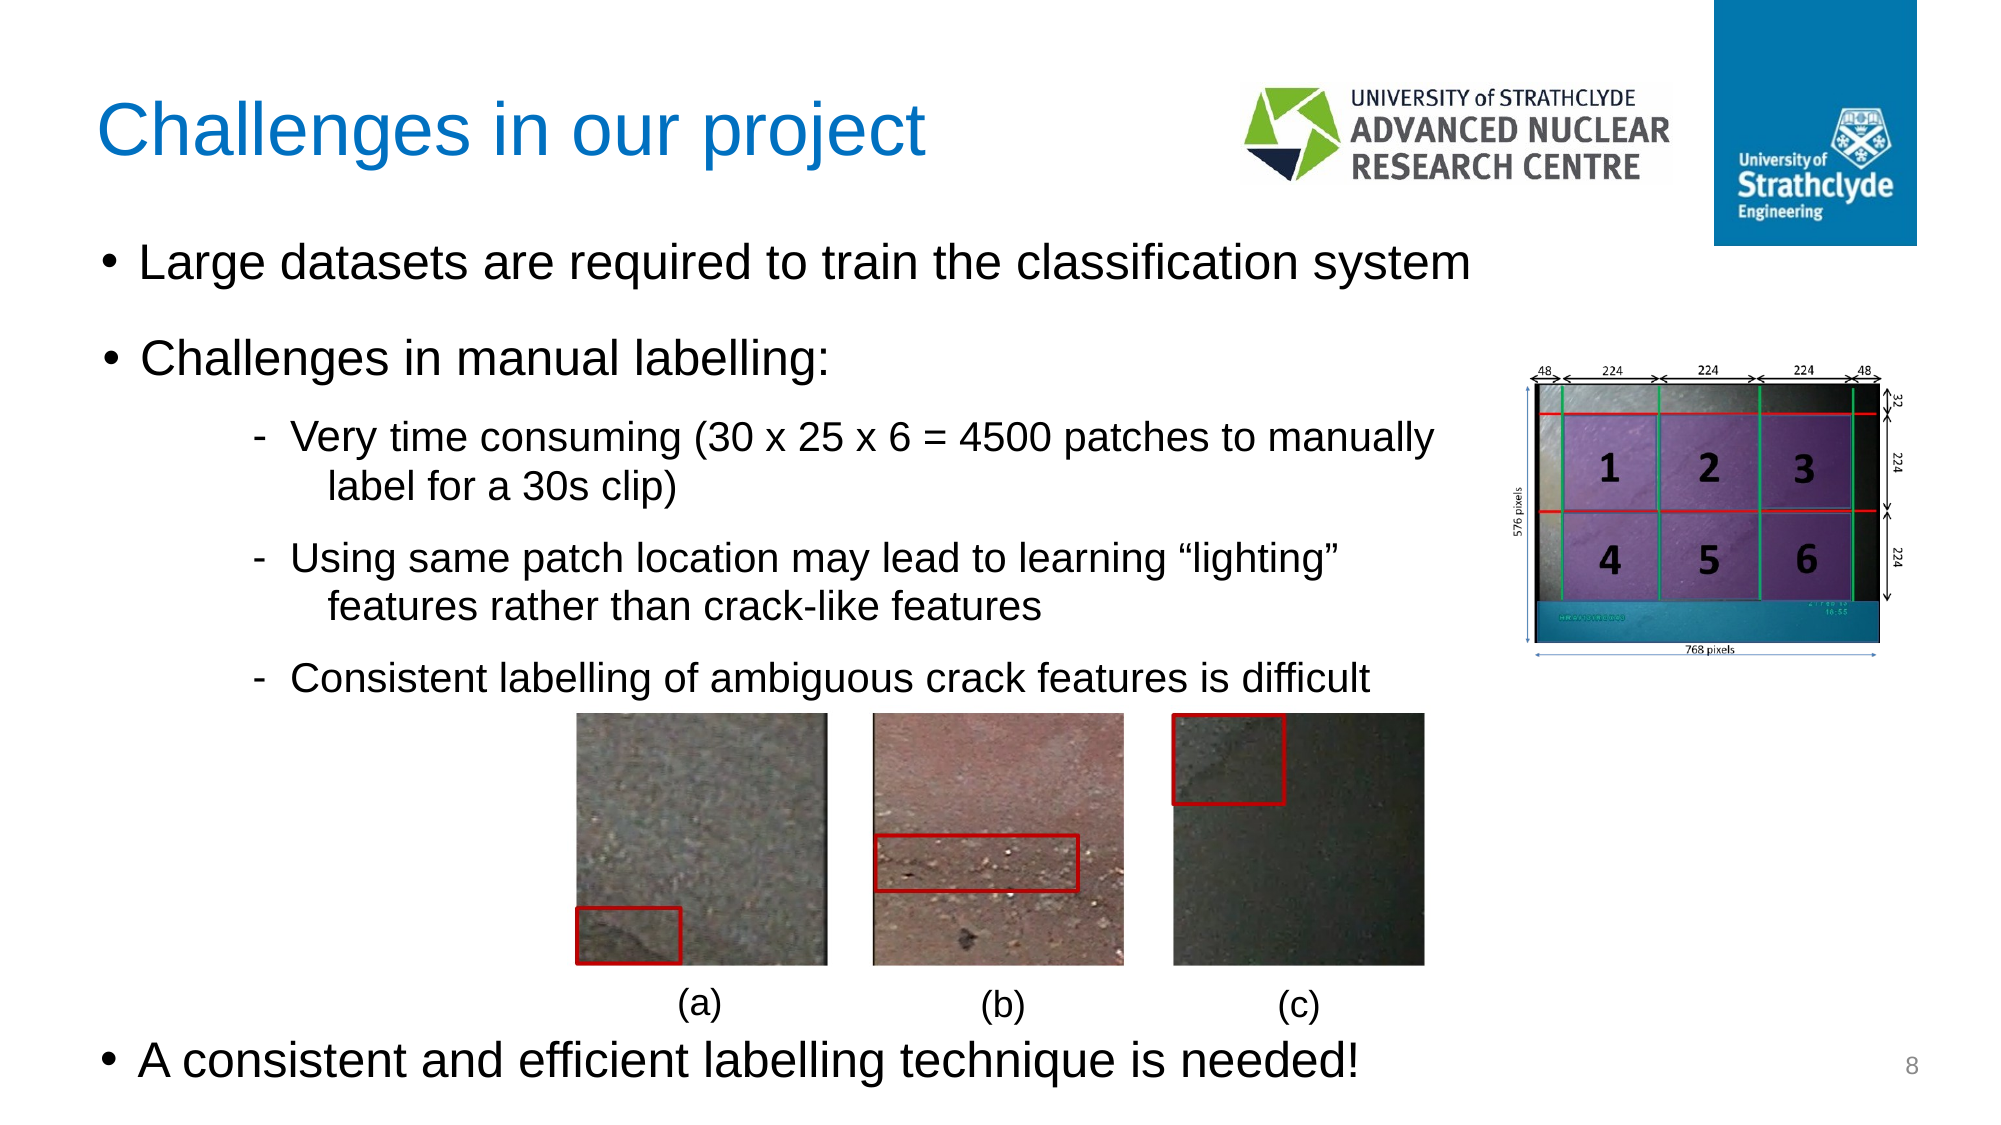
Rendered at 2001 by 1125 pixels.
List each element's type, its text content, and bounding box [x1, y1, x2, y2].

picture [1506, 357, 1910, 664]
picture [1738, 204, 1823, 221]
text_box 8 [1890, 1035, 1927, 1095]
text_box Challenges in manual labelling: Very time consuming (30 x 25 x 6 = 4500 patches to manually label for a 30s clip) Using same patch location may lead to learning “lighting” features rather than crack-like features Consistent labelling of ambiguous crack features is difficult [87, 322, 1495, 736]
text_box (b) [965, 972, 1048, 1034]
title Challenges in our project [81, 59, 1922, 203]
text_box (a) [662, 970, 745, 1031]
picture [567, 705, 1436, 975]
text_box (c) [1262, 972, 1345, 1034]
text_box A consistent and efficient labelling technique is needed! [85, 1023, 1731, 1107]
list Large datasets are required to train the classification system [85, 228, 1732, 312]
